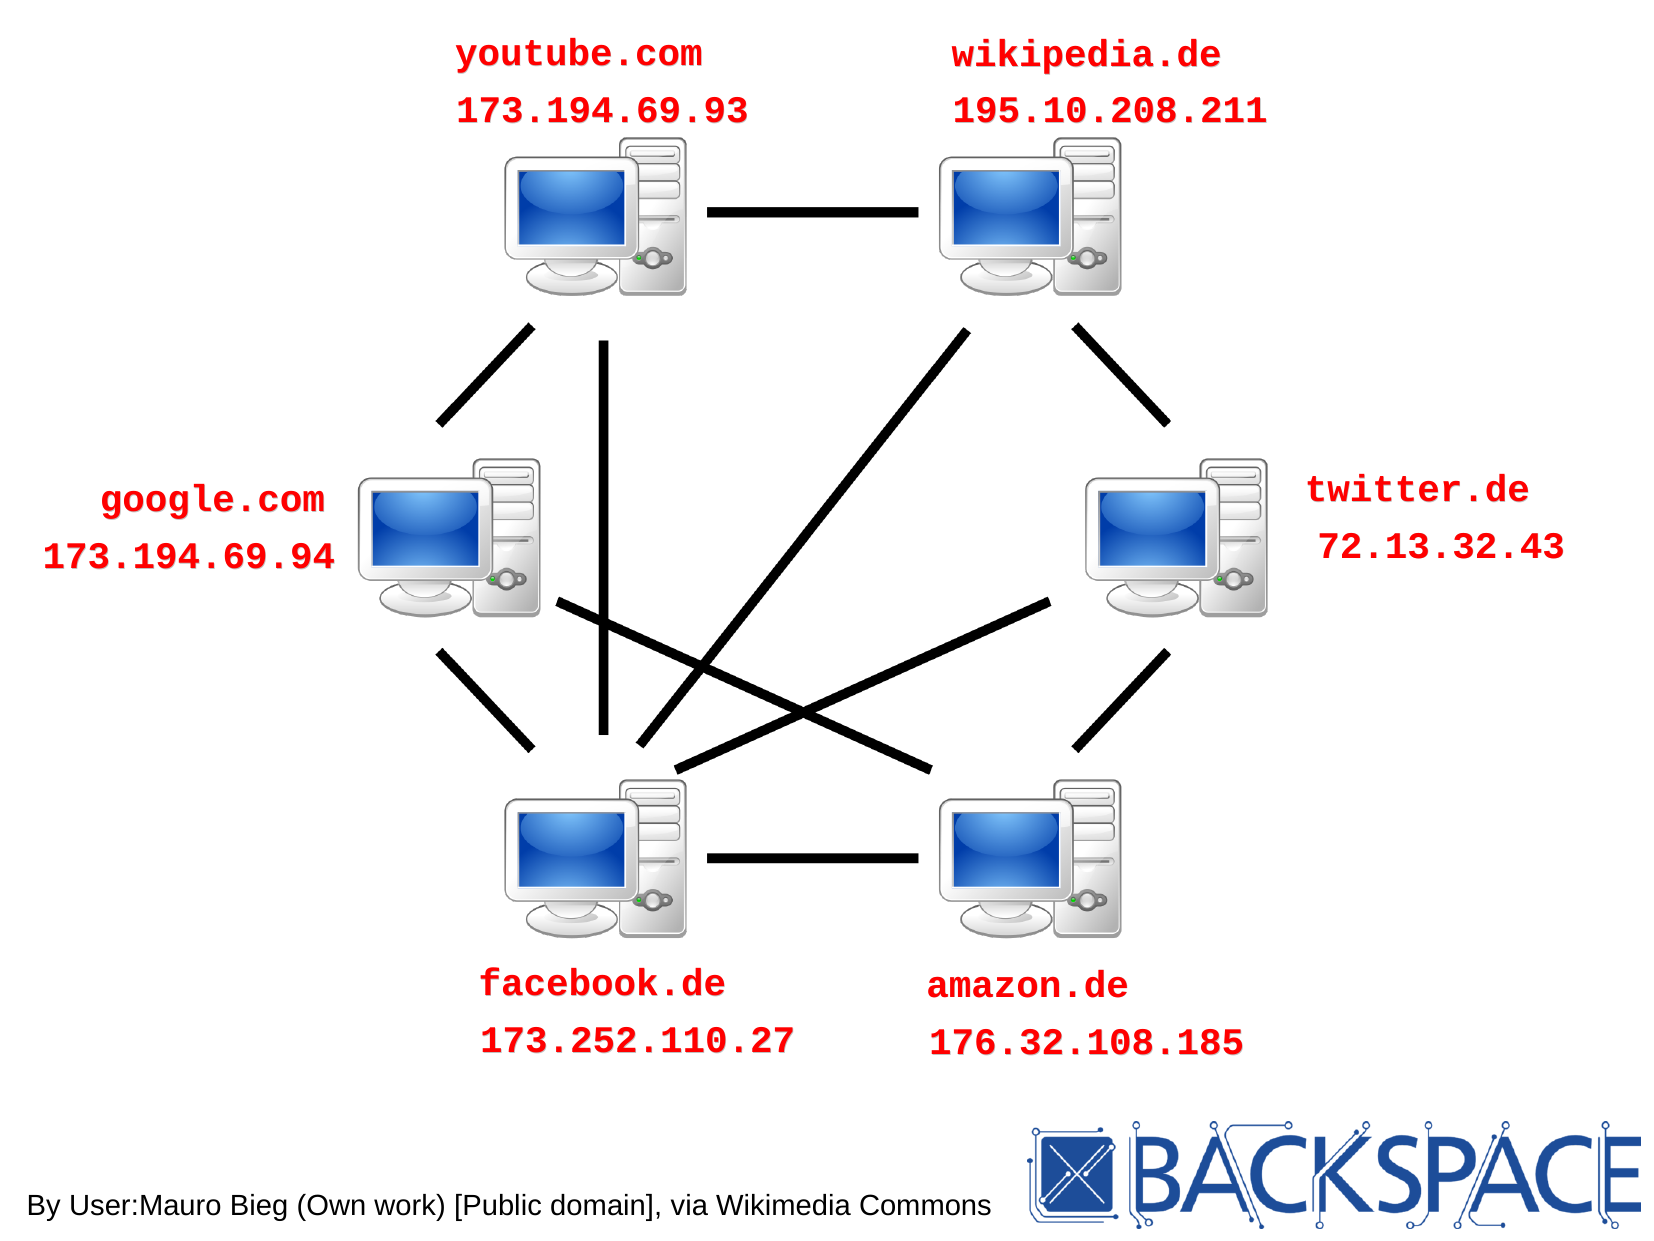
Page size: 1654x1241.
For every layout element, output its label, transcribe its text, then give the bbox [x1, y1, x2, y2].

text_box google.com [70, 472, 355, 530]
text_box 173.194.69.93 [437, 84, 768, 142]
text_box wikipedia.de [933, 28, 1241, 84]
picture [212, 0, 1641, 1229]
text_box 195.10.208.211 [933, 84, 1288, 142]
text_box amazon.de [885, 958, 1170, 1016]
text_box 173.252.110.27 [460, 1014, 815, 1072]
text_box youtube.com [437, 26, 721, 84]
text_box 173.194.69.94 [23, 530, 355, 588]
text_box By User:Mauro Bieg (Own work) [Public domain], via Wikimedia Commons [11, 1181, 1016, 1229]
text_box 72.13.32.43 [1275, 519, 1607, 578]
text_box 176.32.108.185 [909, 1015, 1264, 1074]
text_box twitter.de [1275, 462, 1560, 519]
text_box facebook.de [460, 956, 745, 1014]
